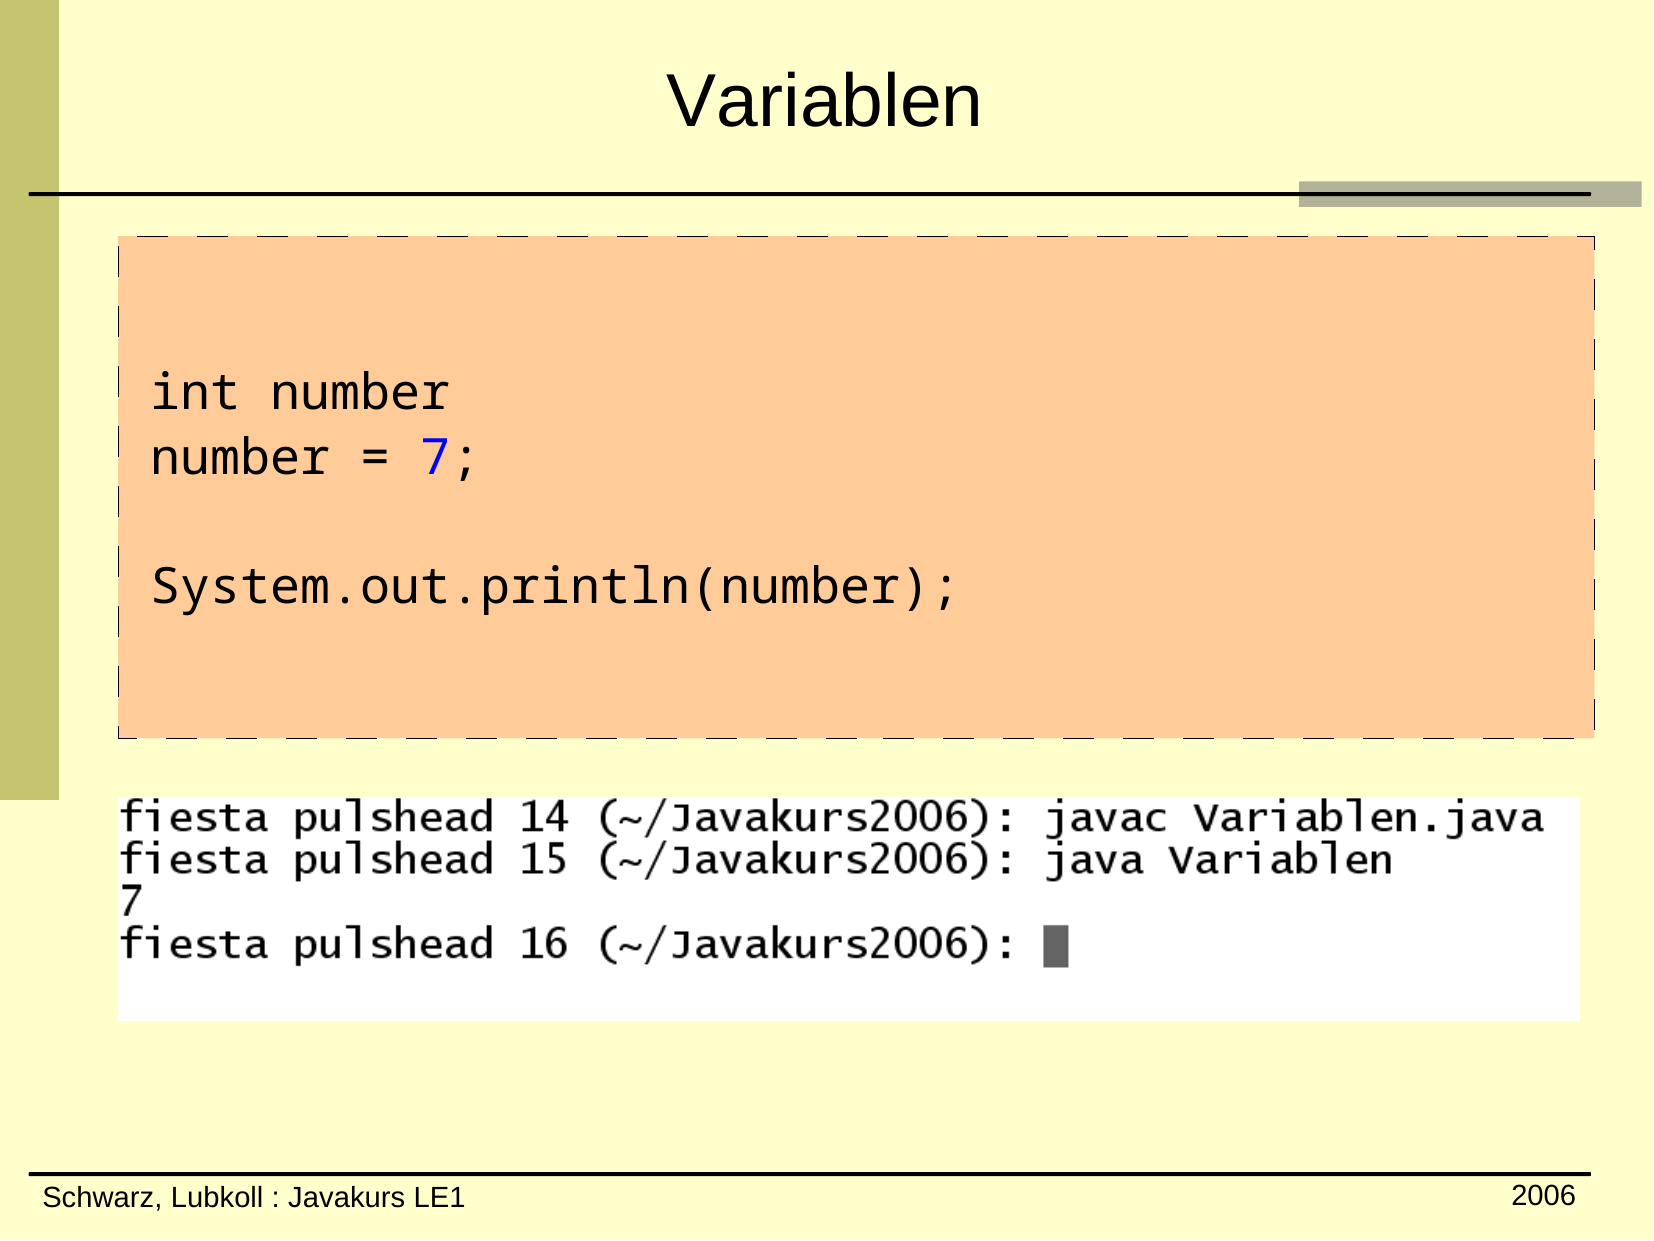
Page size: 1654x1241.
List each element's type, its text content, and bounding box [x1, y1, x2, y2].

text_box int number number = 7; System.out.println(number); [118, 236, 1595, 739]
title Variablen [119, 19, 1532, 188]
picture [118, 797, 1580, 1021]
